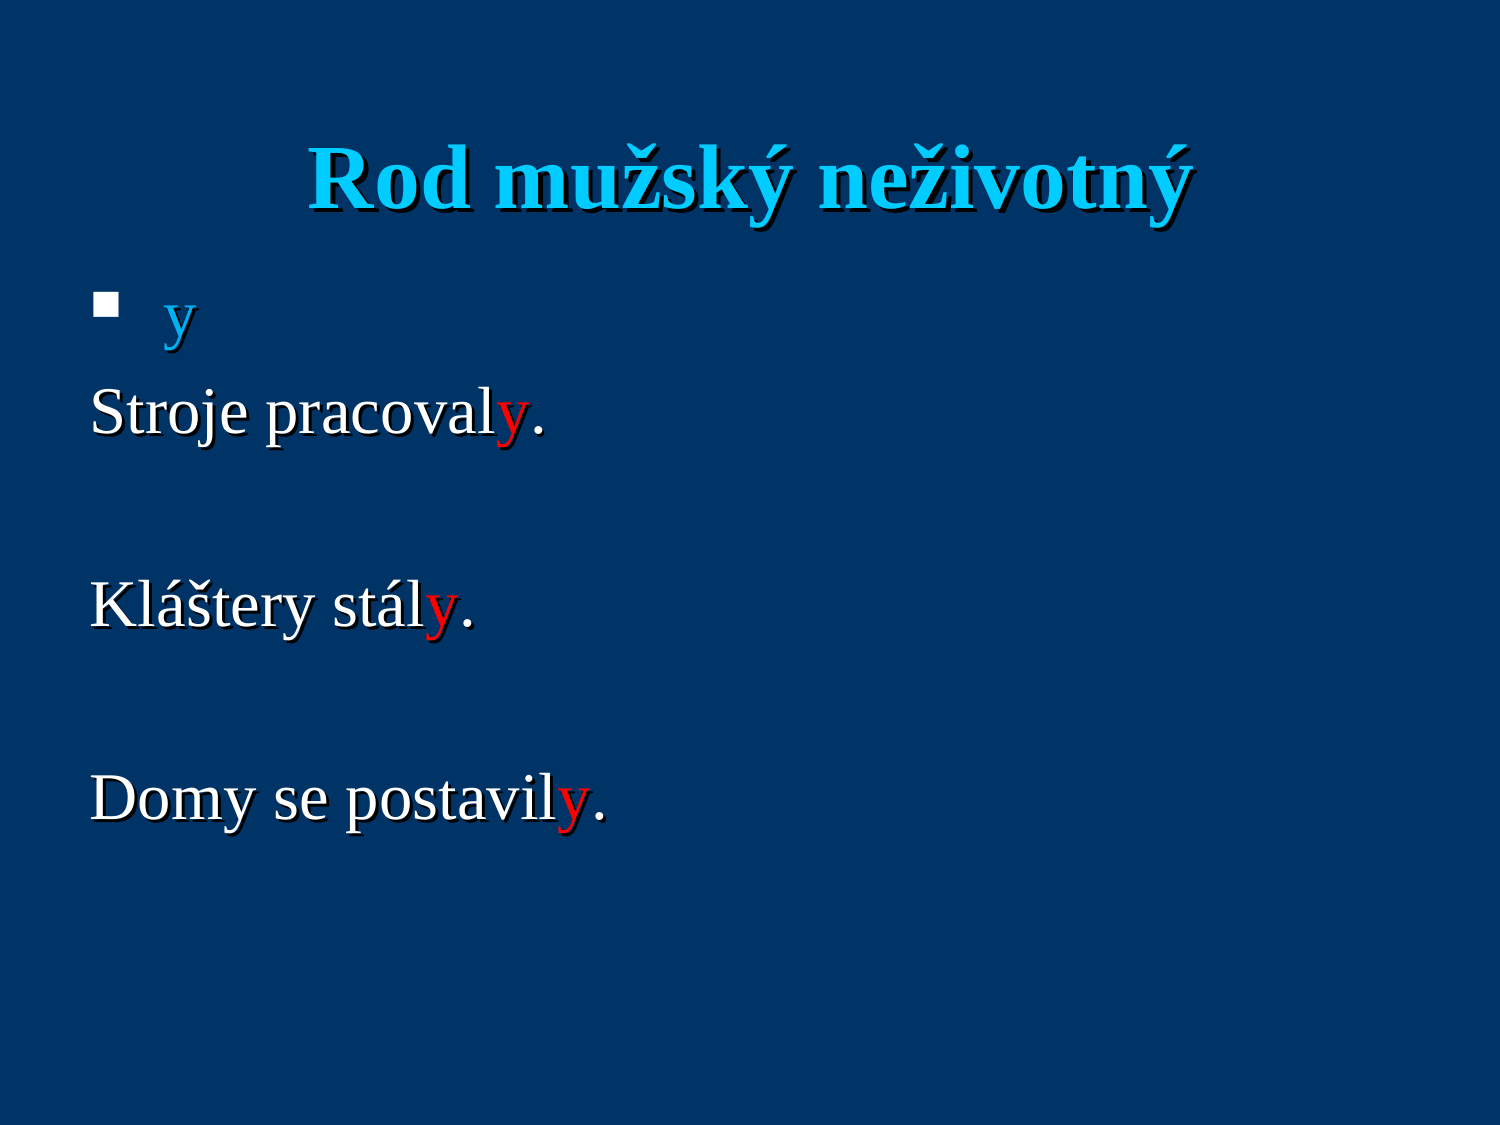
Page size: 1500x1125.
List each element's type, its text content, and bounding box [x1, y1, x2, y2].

text_box y Stroje pracovaly. Kláštery stály. Domy se postavily. [75, 262, 1426, 1005]
text_box Rod mužský neživotný [76, 78, 1427, 266]
